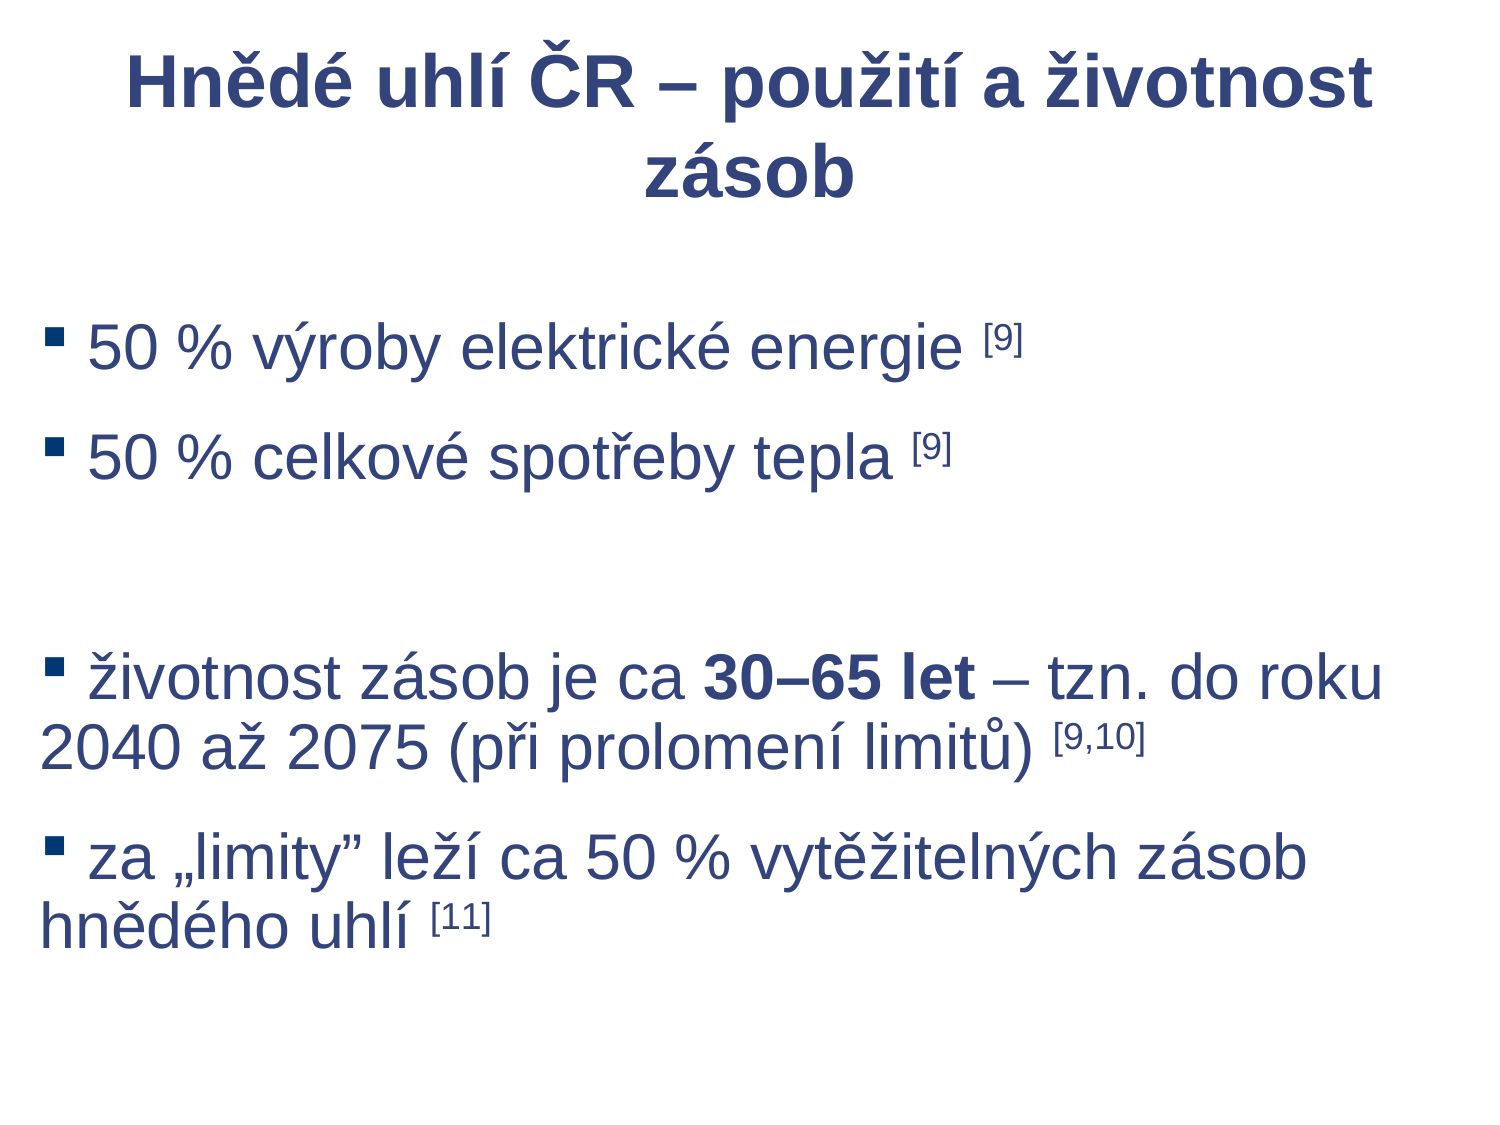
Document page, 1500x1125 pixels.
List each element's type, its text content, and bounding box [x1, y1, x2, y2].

text_box Hnědé uhlí ČR – použití a životnost zásob 50 % výroby elektrické energie [9] 50 % celkové spotřeby tepla [9] životnost zásob je ca 30–65 let – tzn. do roku 2040 až 2075 (při prolomení limitů) [9,10] za „limity” leží ca 50 % vytěžitelných zásob hnědého uhlí [11] [24, 24, 1476, 971]
